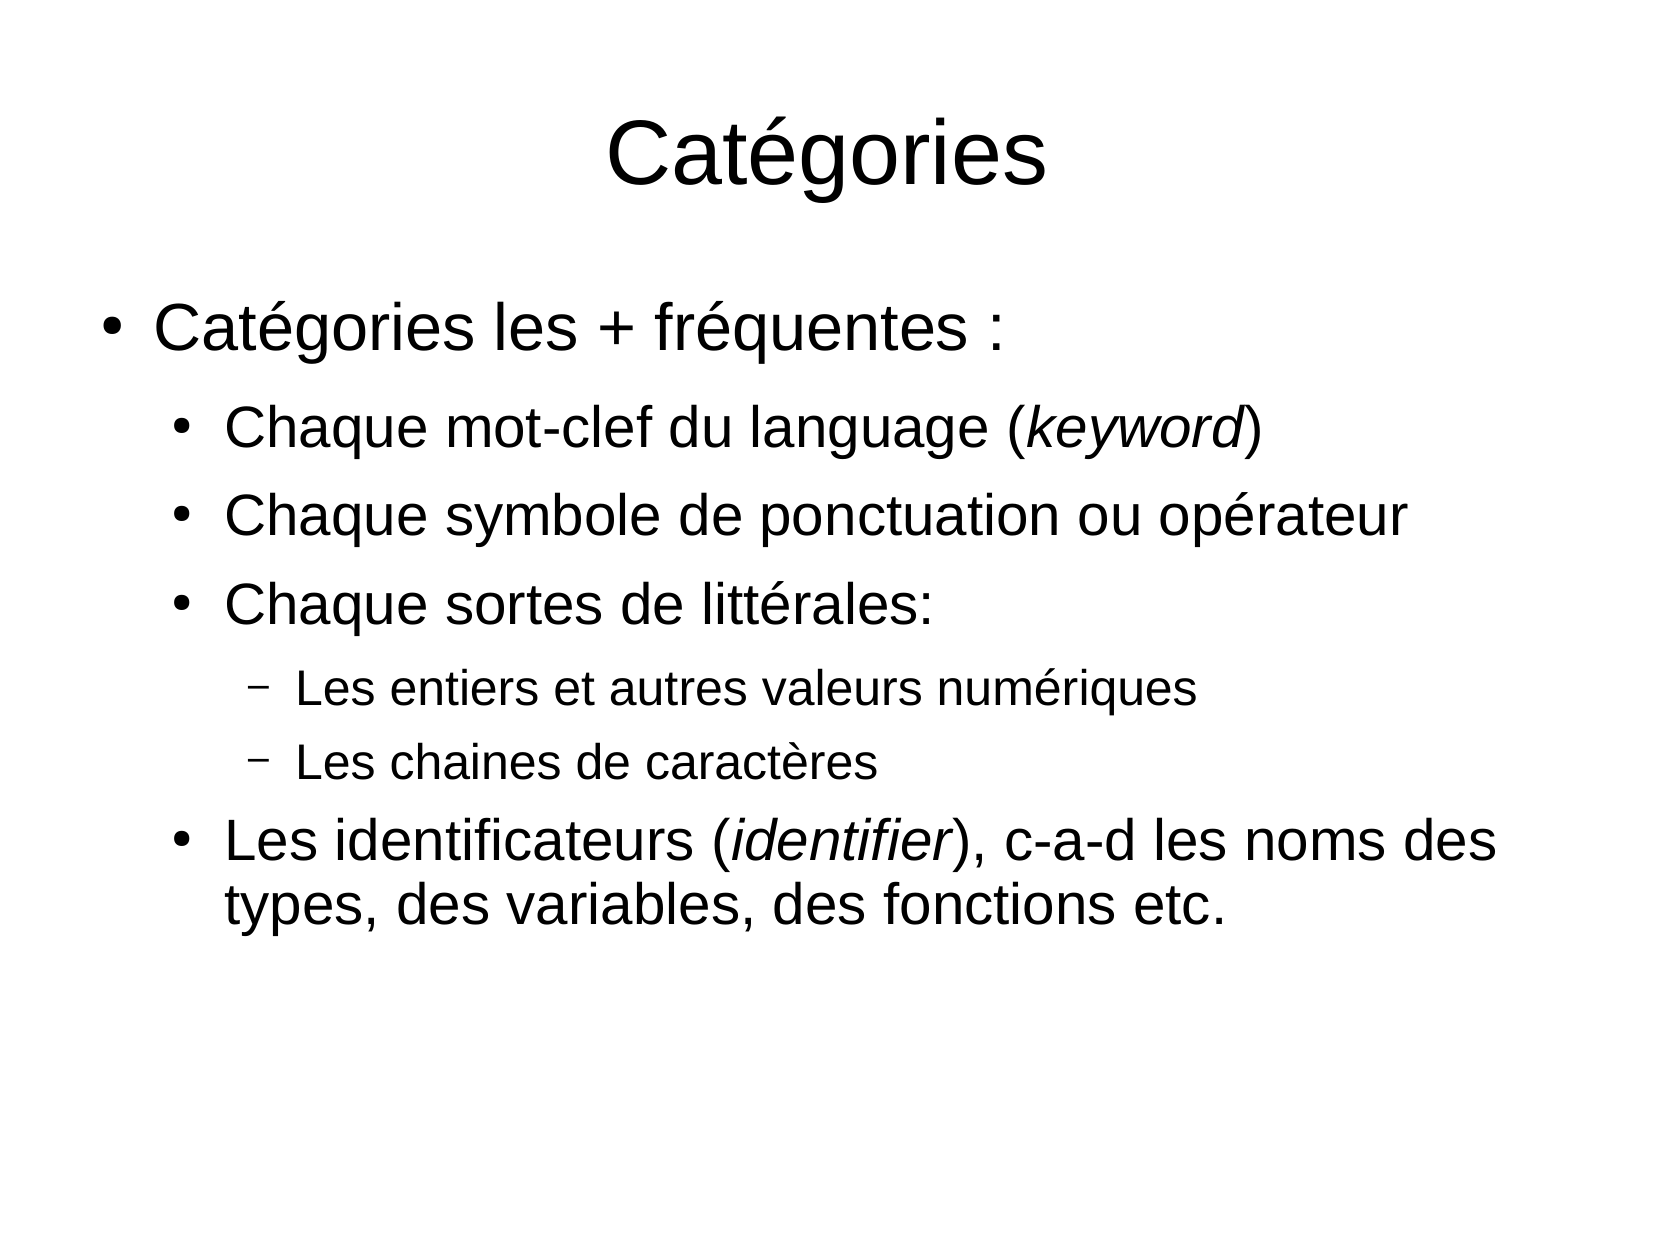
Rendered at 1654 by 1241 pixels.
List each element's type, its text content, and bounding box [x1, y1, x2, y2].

list Catégories les + fréquentes : Chaque mot-clef du language (keyword) Chaque symbole de ponctuation ou opérateur Chaque sortes de littérales: Les entiers et autres valeurs numériques Les chaines de caractères Les identificateurs (identifier), c-a-d les noms des types, des variables, des fonctions etc. [82, 290, 1571, 1094]
title Catégories [82, 56, 1571, 250]
